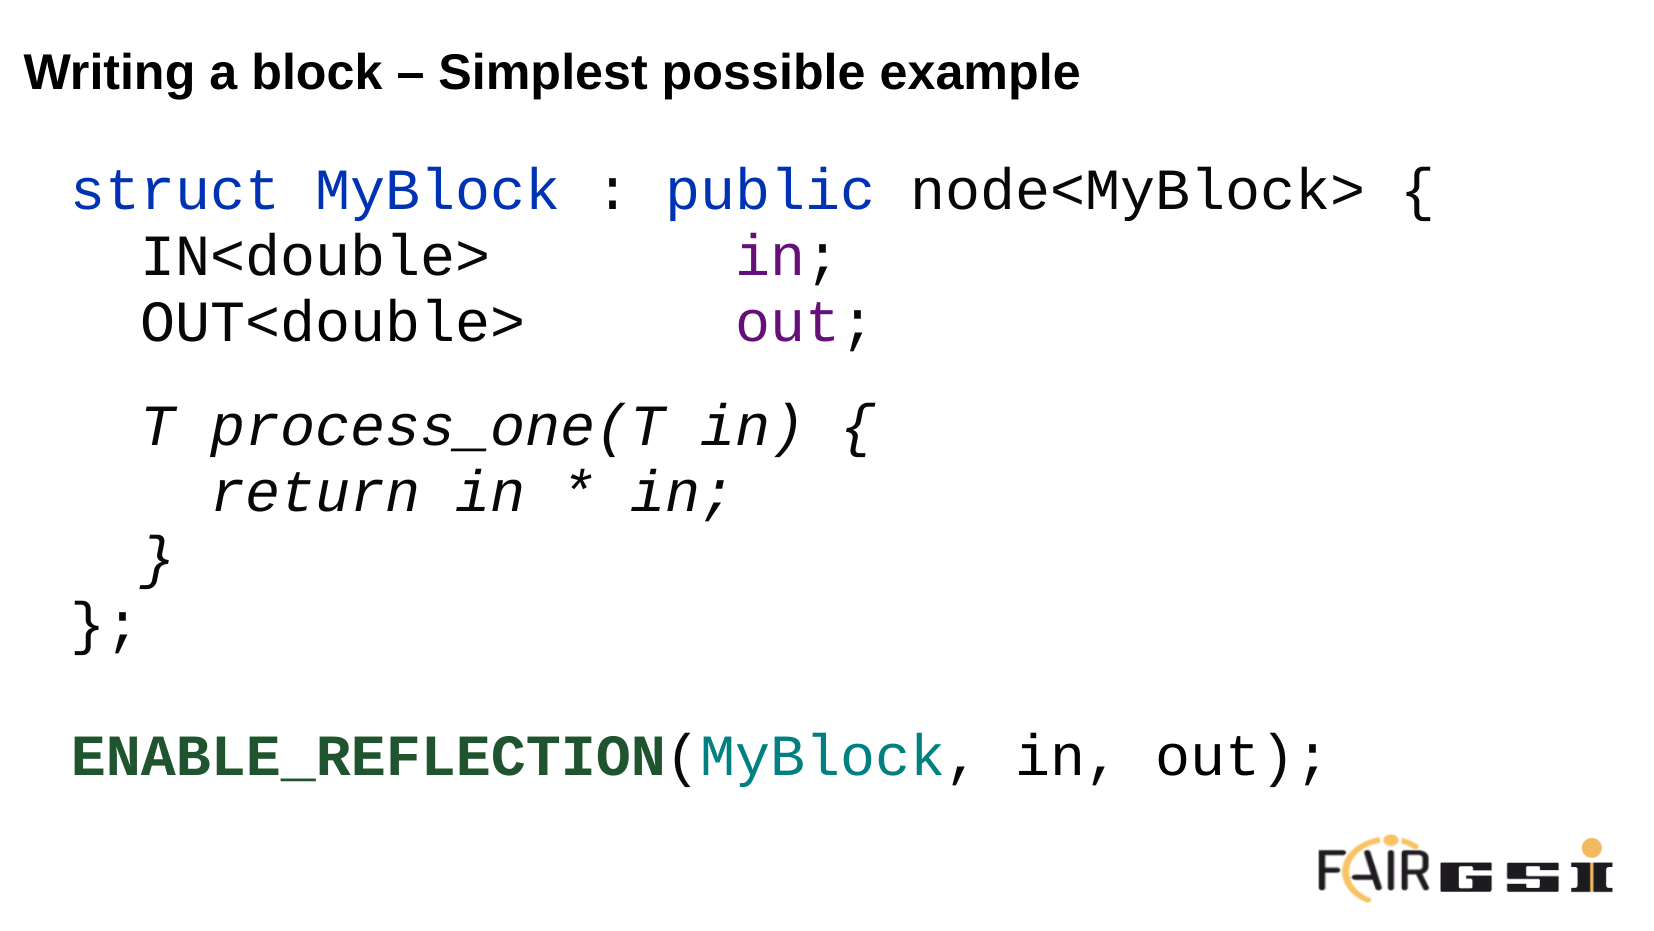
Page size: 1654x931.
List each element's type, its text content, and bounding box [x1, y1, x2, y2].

text_box struct MyBlock : public node<MyBlock> { IN<double> in; OUT<double> out; T process_one(T in) { return in * in; } }; ENABLE_REFLECTION(MyBlock, in, out); [56, 153, 1598, 821]
title Writing a block – Simplest possible example [23, 5, 1638, 139]
picture [1318, 833, 1430, 904]
picture [1439, 836, 1615, 895]
